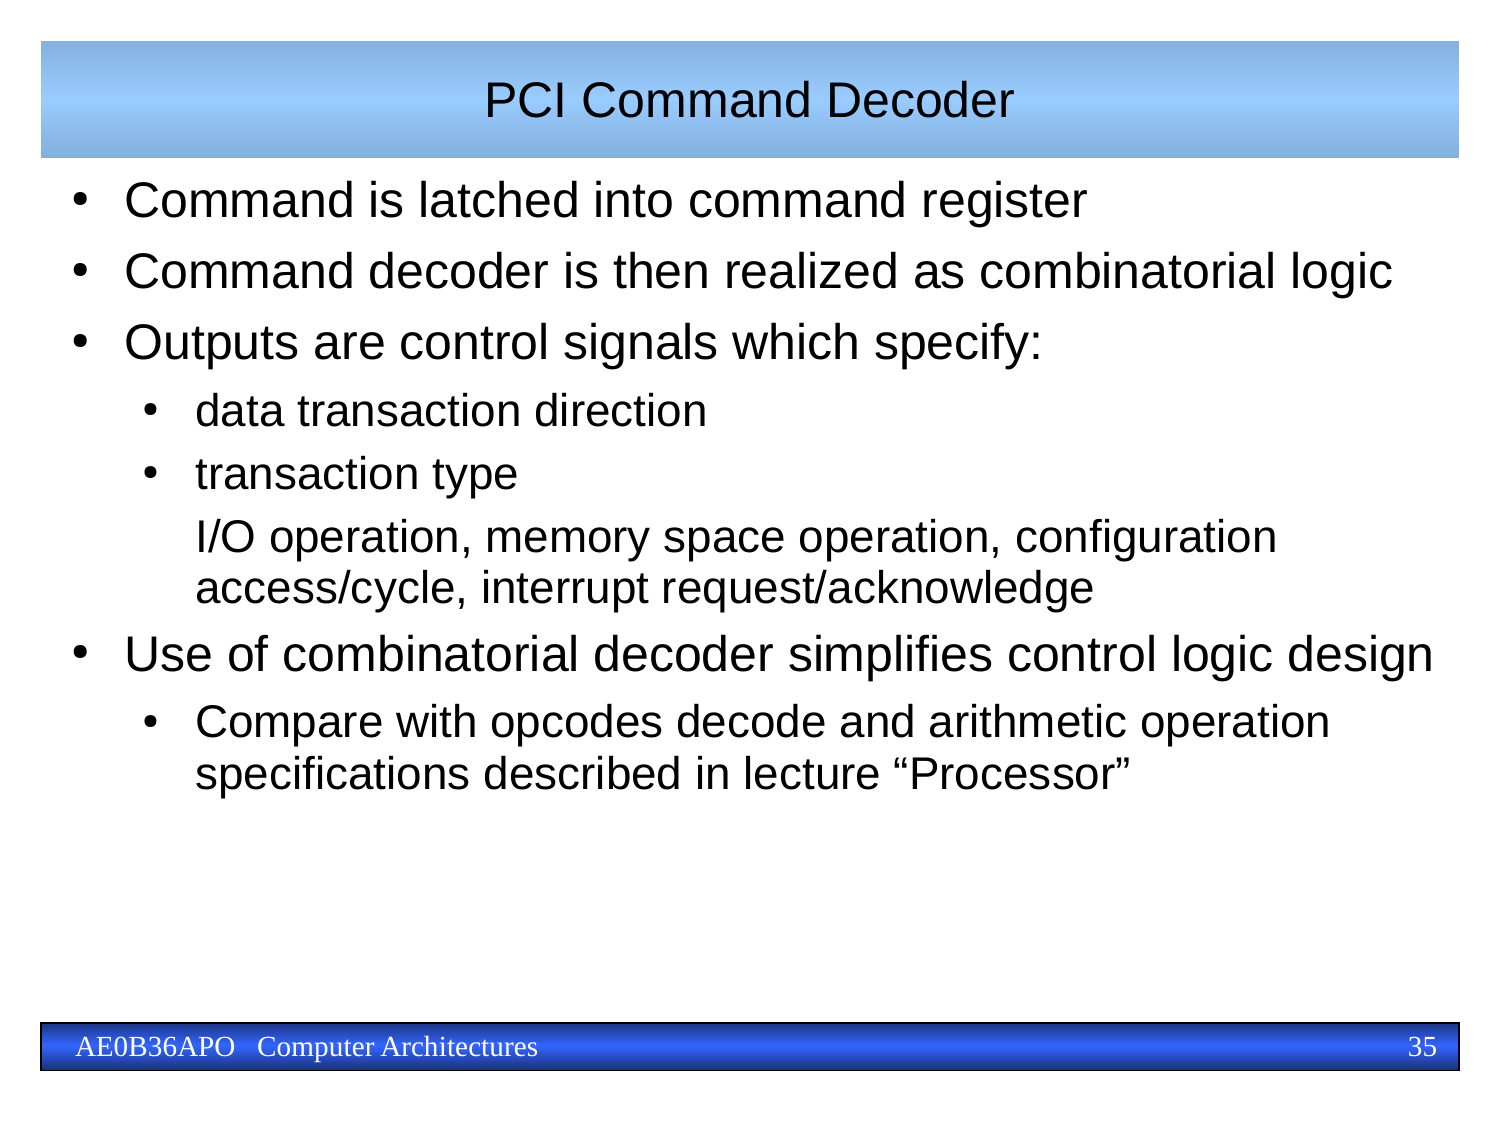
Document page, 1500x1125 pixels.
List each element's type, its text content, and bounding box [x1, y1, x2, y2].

title PCI Command Decoder [41, 41, 1459, 158]
list Command is latched into command register Command decoder is then realized as combinatorial logic Outputs are control signals which specify: data transaction direction transaction type I/O operation, memory space operation, configuration access/cycle, interrupt request/acknowledge Use of combinatorial decoder simplifies control logic design Compare with opcodes decode and arithmetic operation specifications described in lecture “Processor” [53, 172, 1450, 1012]
